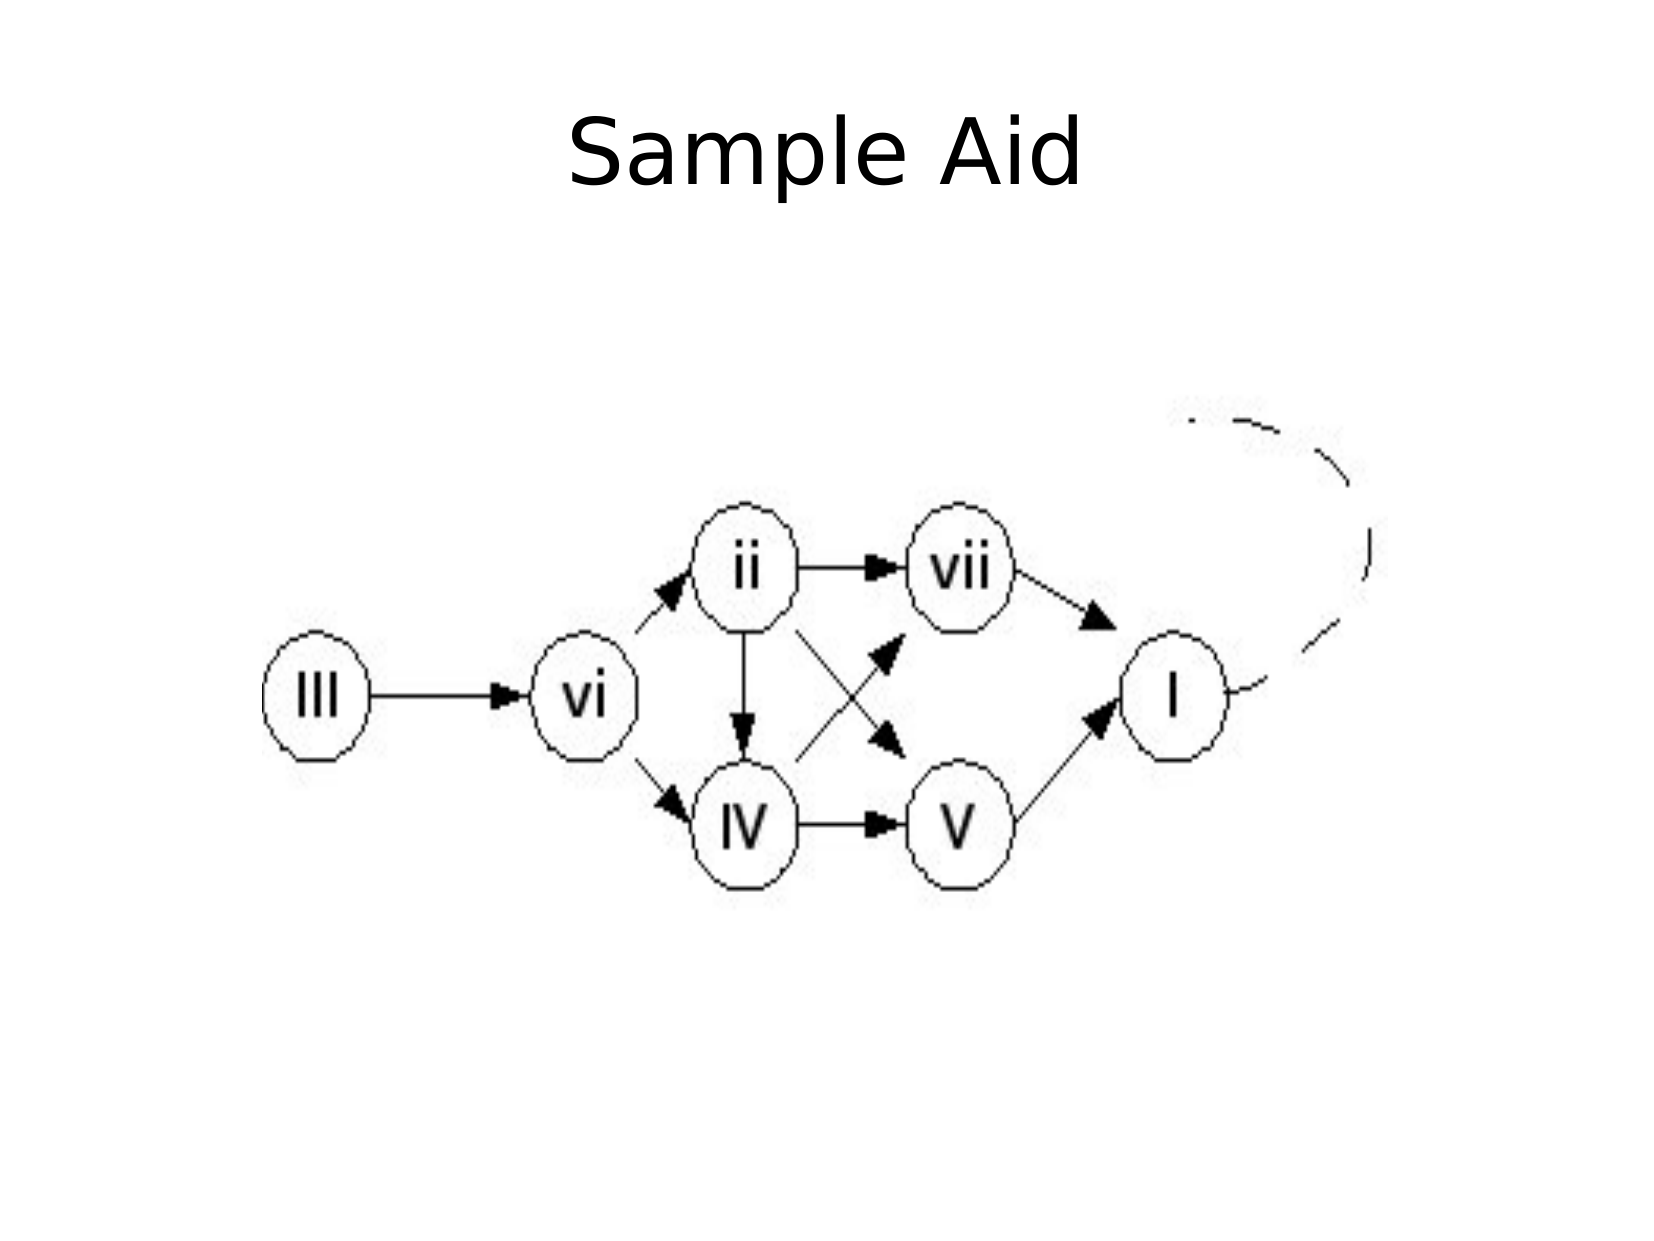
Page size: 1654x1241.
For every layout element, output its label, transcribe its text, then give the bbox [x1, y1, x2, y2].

picture [262, 337, 1388, 976]
title Sample Aid [82, 56, 1571, 250]
